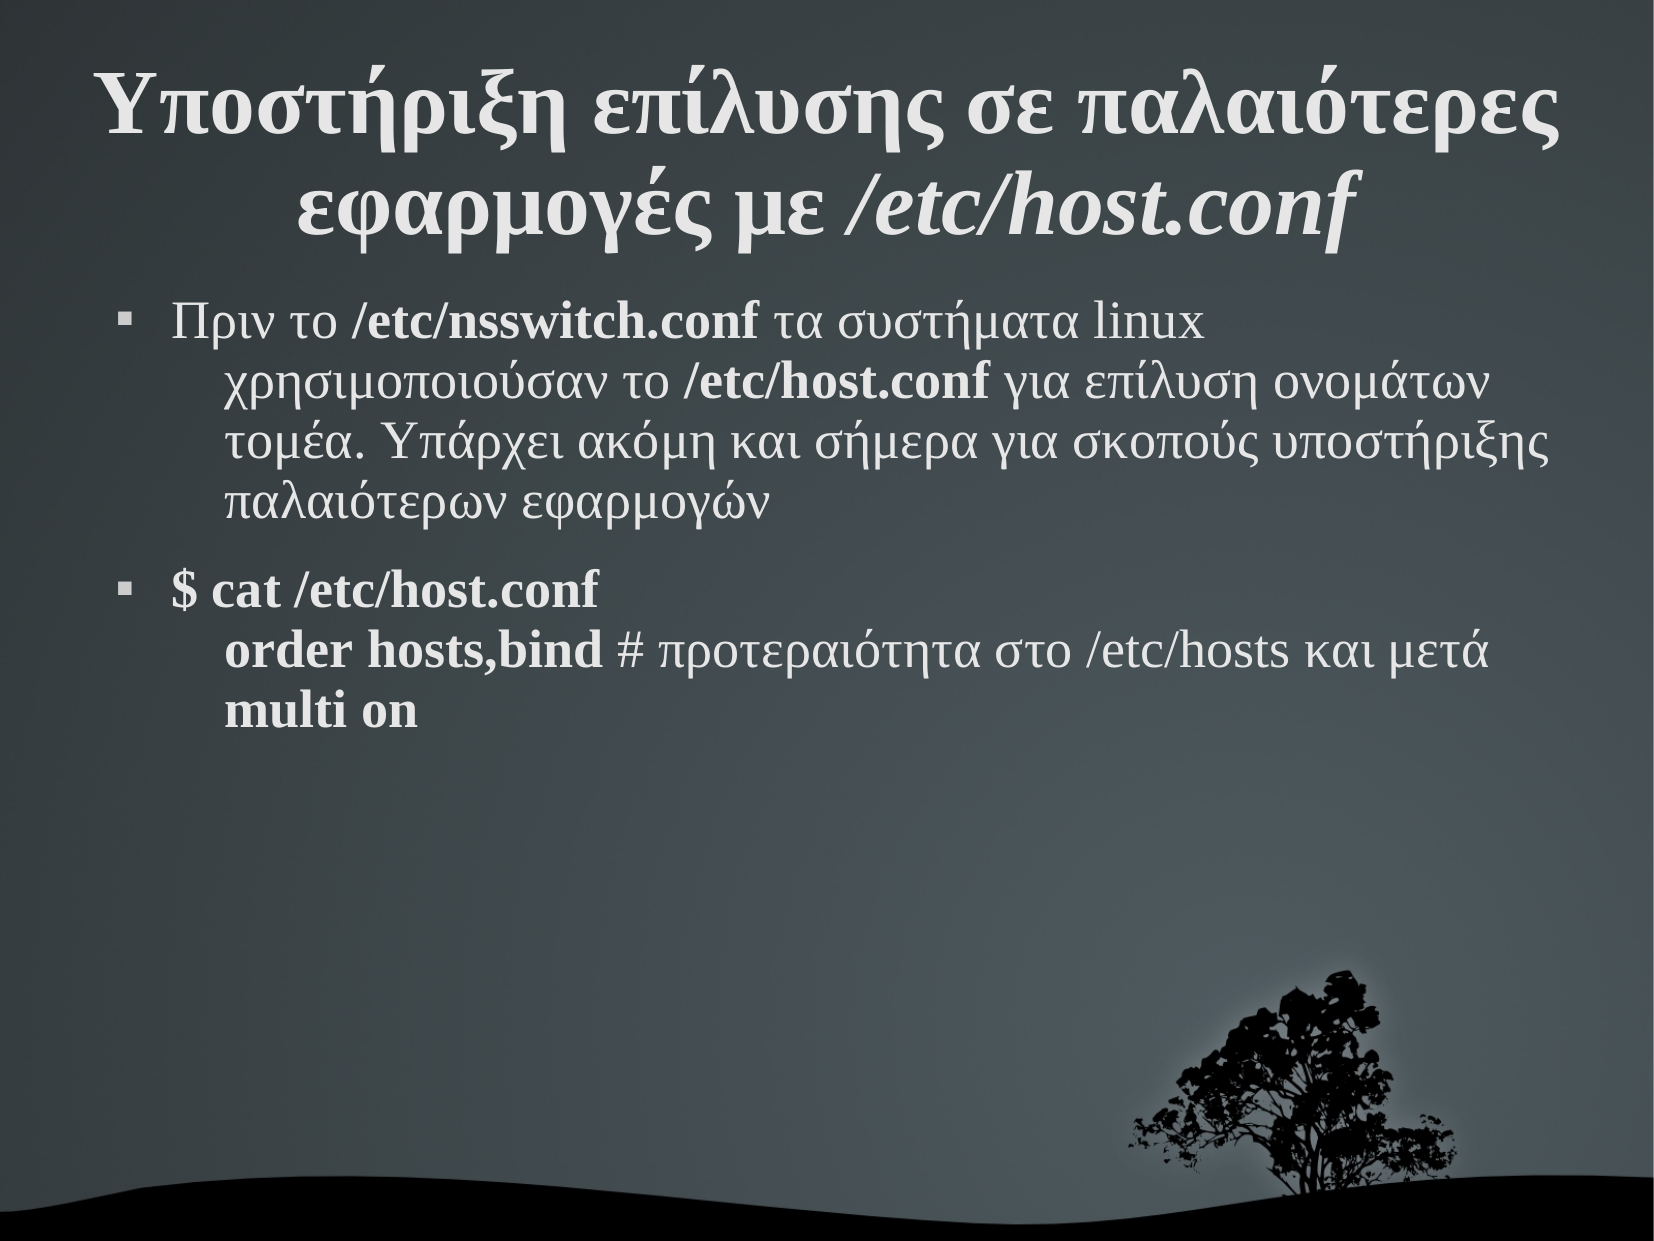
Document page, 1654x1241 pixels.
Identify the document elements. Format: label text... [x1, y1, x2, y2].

title Υποστήριξη επίλυσης σε παλαιότερες εφαρμογές με /etc/host.conf [82, 33, 1571, 273]
list Πριν το /etc/nsswitch.conf τα συστήματα linux χρησιμοποιούσαν το /etc/host.conf για επίλυση ονομάτων τομέα. Υπάρχει ακόμη και σήμερα για σκοπούς υποστήριξης παλαιότερων εφαρμογών $ cat /etc/host.conf order hosts,bind # προτεραιότητα στο /etc/hosts και μετά multi on [82, 290, 1571, 1109]
picture [0, 0, 1654, 1241]
